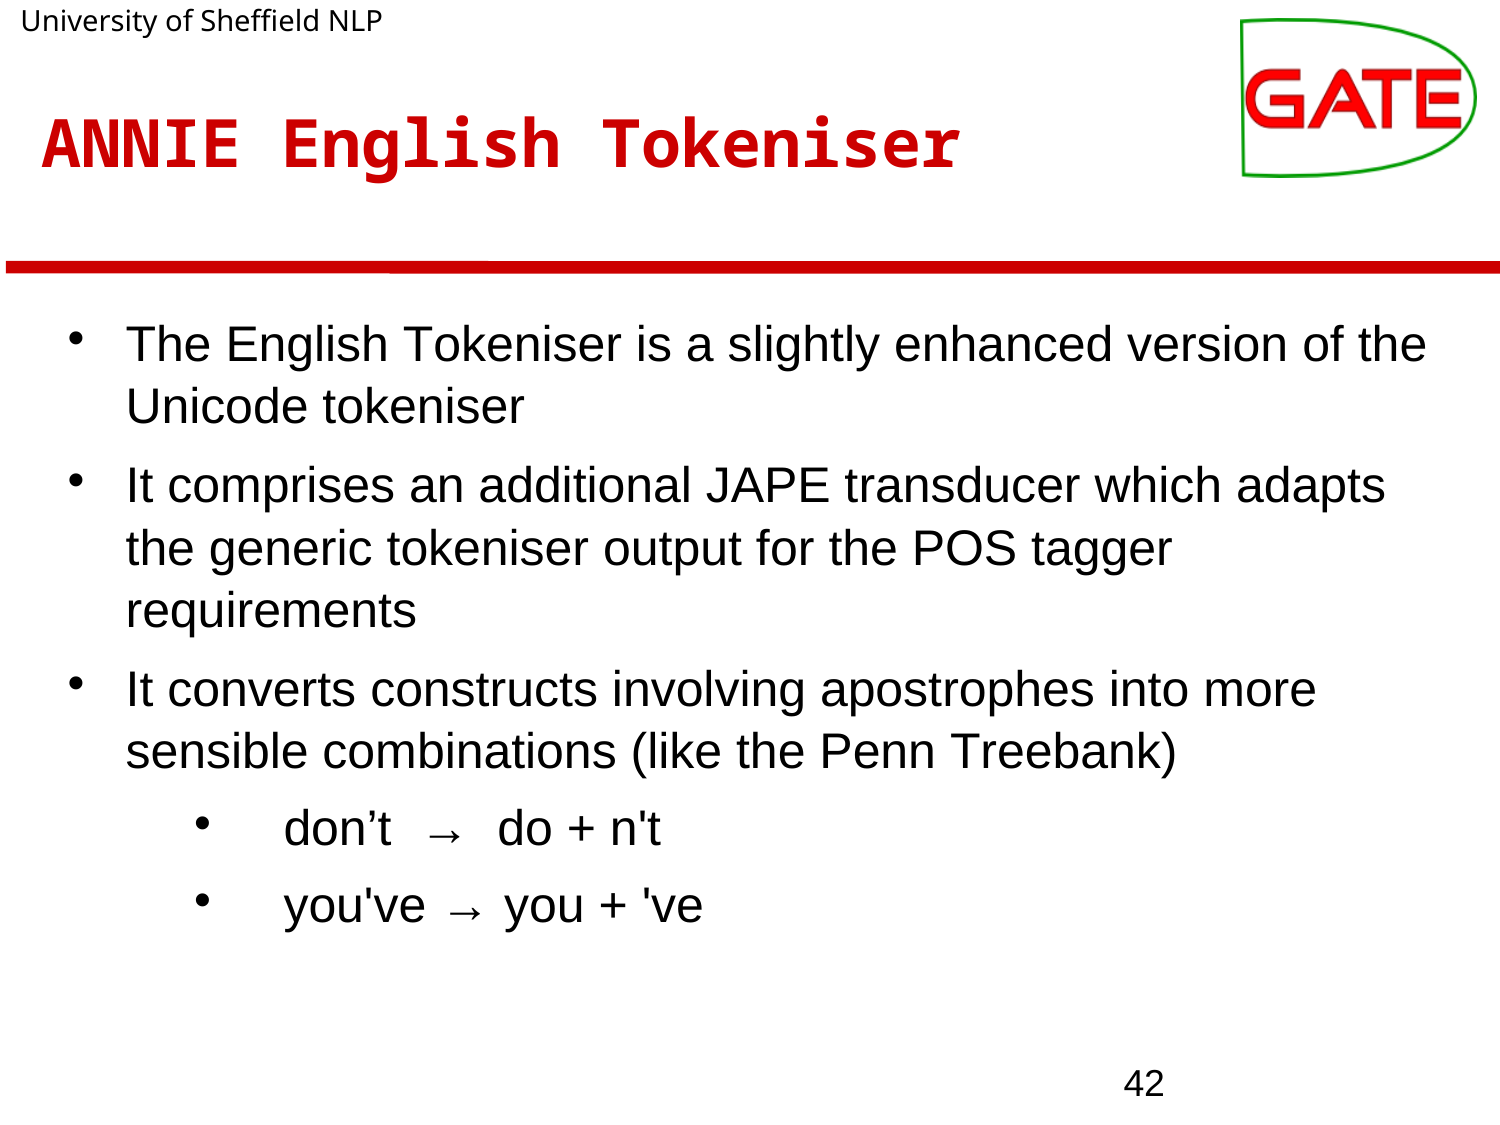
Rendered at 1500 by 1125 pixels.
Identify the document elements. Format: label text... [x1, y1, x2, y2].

title ANNIE English Tokeniser [41, 45, 1387, 243]
picture [1240, 18, 1477, 178]
list The English Tokeniser is a slightly enhanced version of the Unicode tokeniser It comprises an additional JAPE transducer which adapts the generic tokeniser output for the POS tagger requirements It converts constructs involving apostrophes into more sensible combinations (like the Penn Treebank) don’t → do + n't you've → you + 've [29, 301, 1477, 1093]
